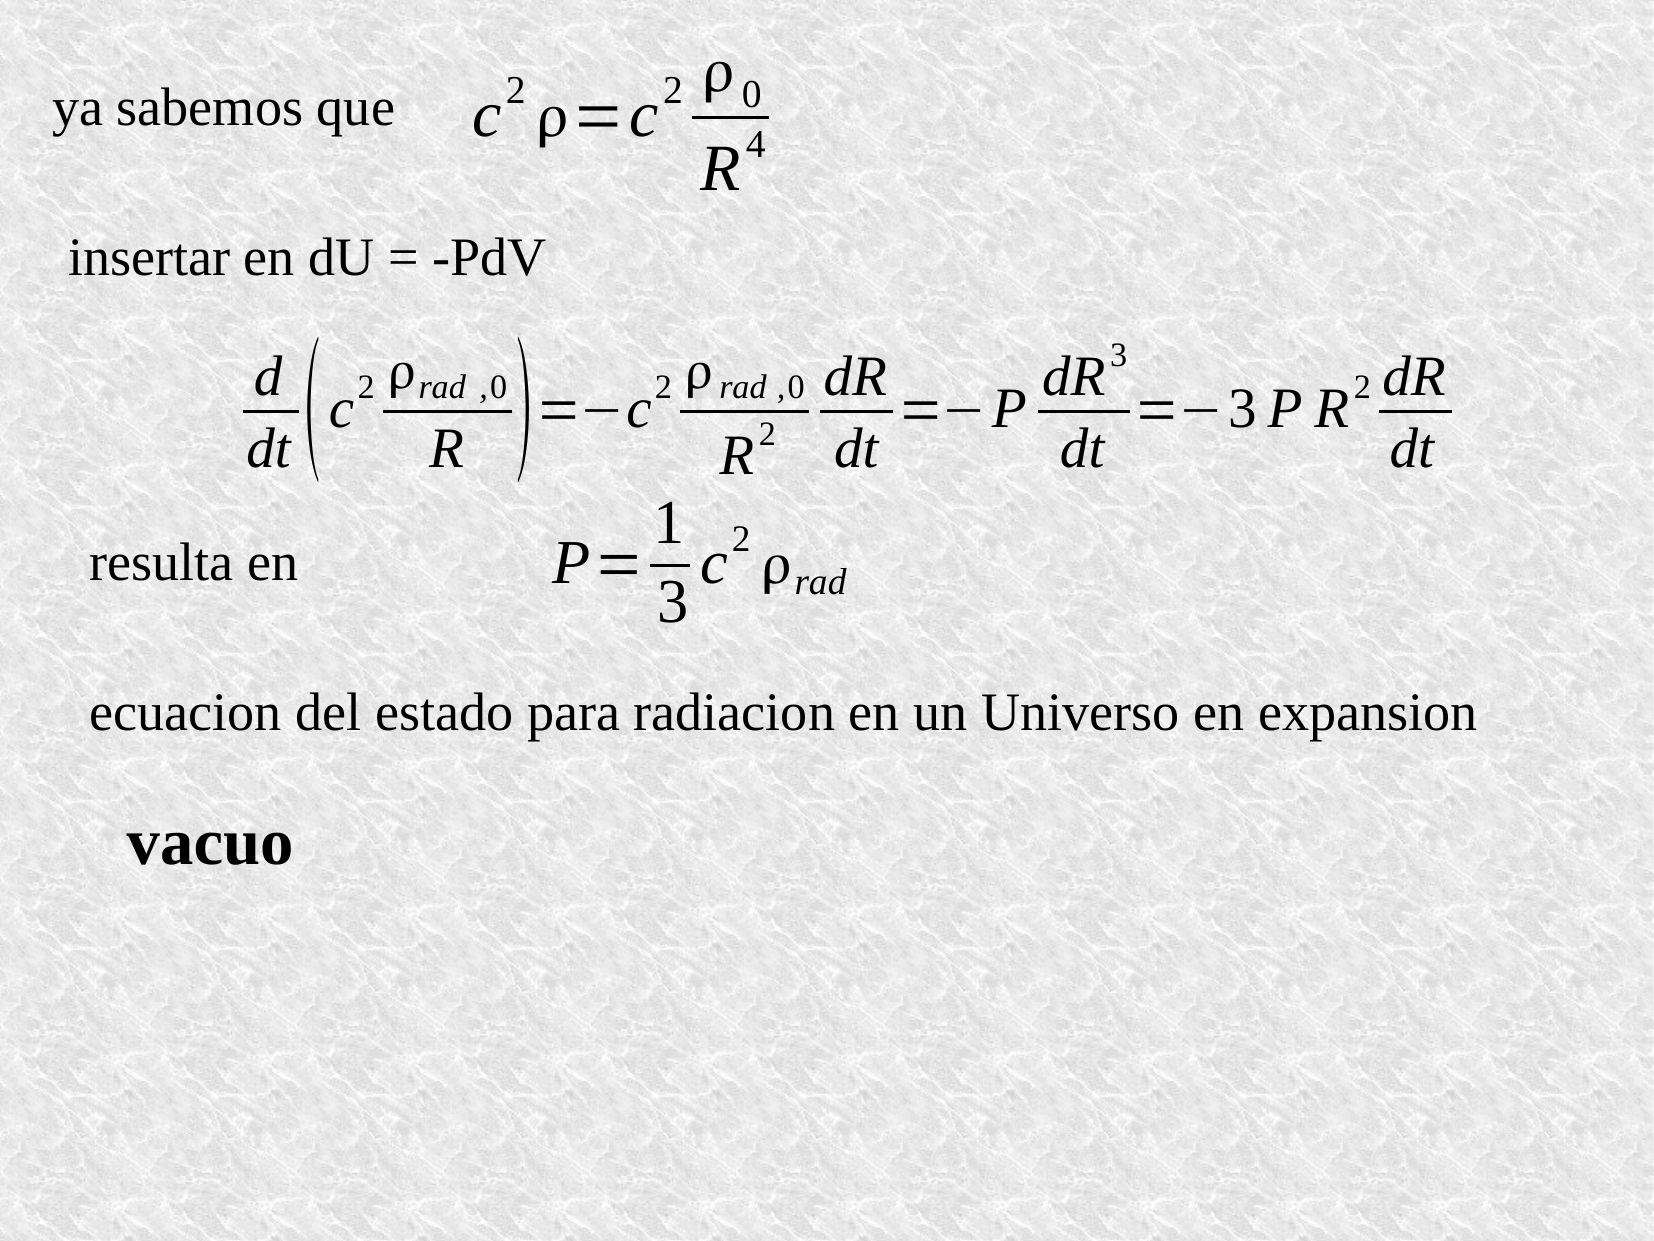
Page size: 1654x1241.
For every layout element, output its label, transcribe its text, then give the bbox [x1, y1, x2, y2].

chart [456, 37, 788, 207]
text_box insertar en dU = -PdV [53, 219, 563, 301]
text_box ya sabemos que [37, 69, 425, 151]
text_box ecuacion del estado para radiacion en un Universo en expansion [75, 675, 1495, 756]
chart [225, 334, 1469, 638]
picture [0, 0, 1654, 1241]
text_box resulta en [75, 525, 328, 606]
text_box vacuo [111, 797, 413, 901]
